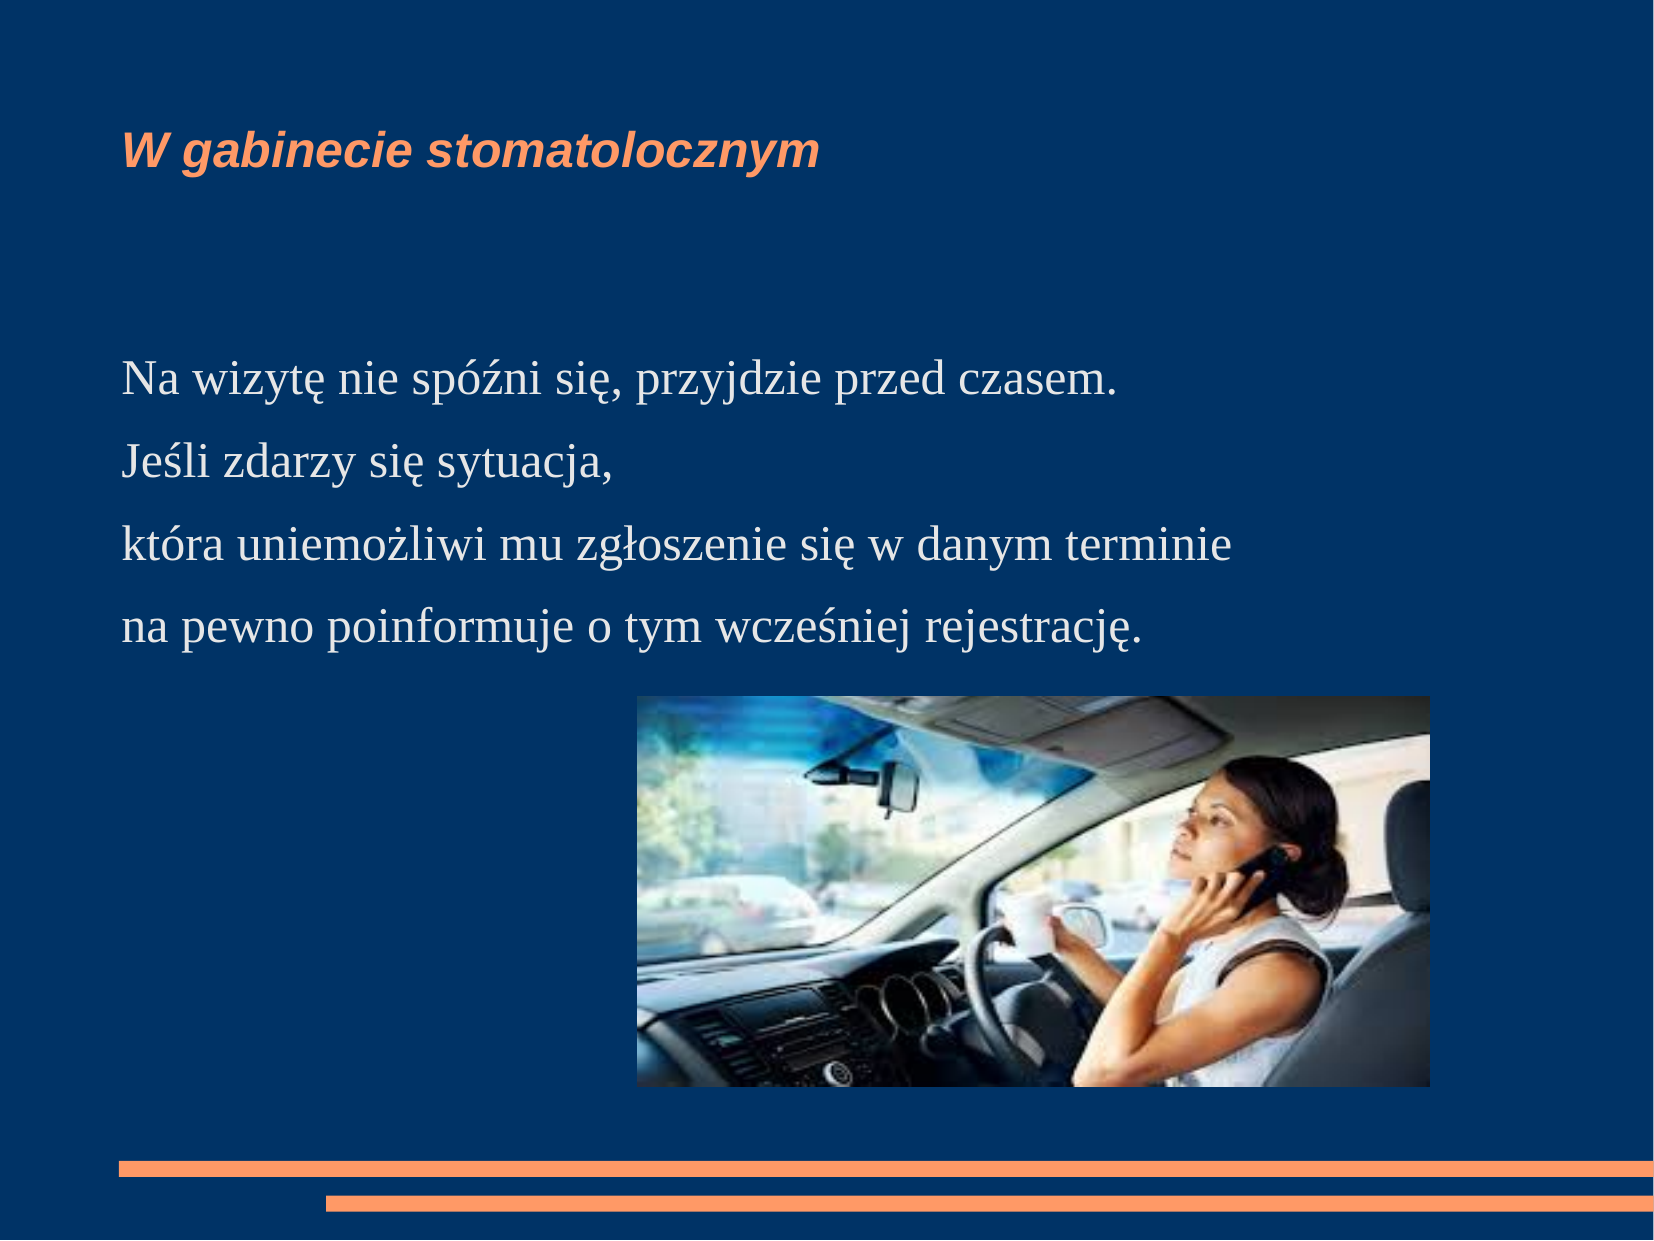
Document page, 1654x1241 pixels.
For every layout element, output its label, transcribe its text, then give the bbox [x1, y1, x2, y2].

title W gabinecie stomatolocznym [121, 46, 1534, 254]
list Na wizytę nie spóźni się, przyjdzie przed czasem. Jeśli zdarzy się sytuacja, która uniemożliwi mu zgłoszenie się w danym terminie na pewno poinformuje o tym wcześniej rejestrację. [121, 322, 1561, 1132]
picture [637, 696, 1430, 1087]
